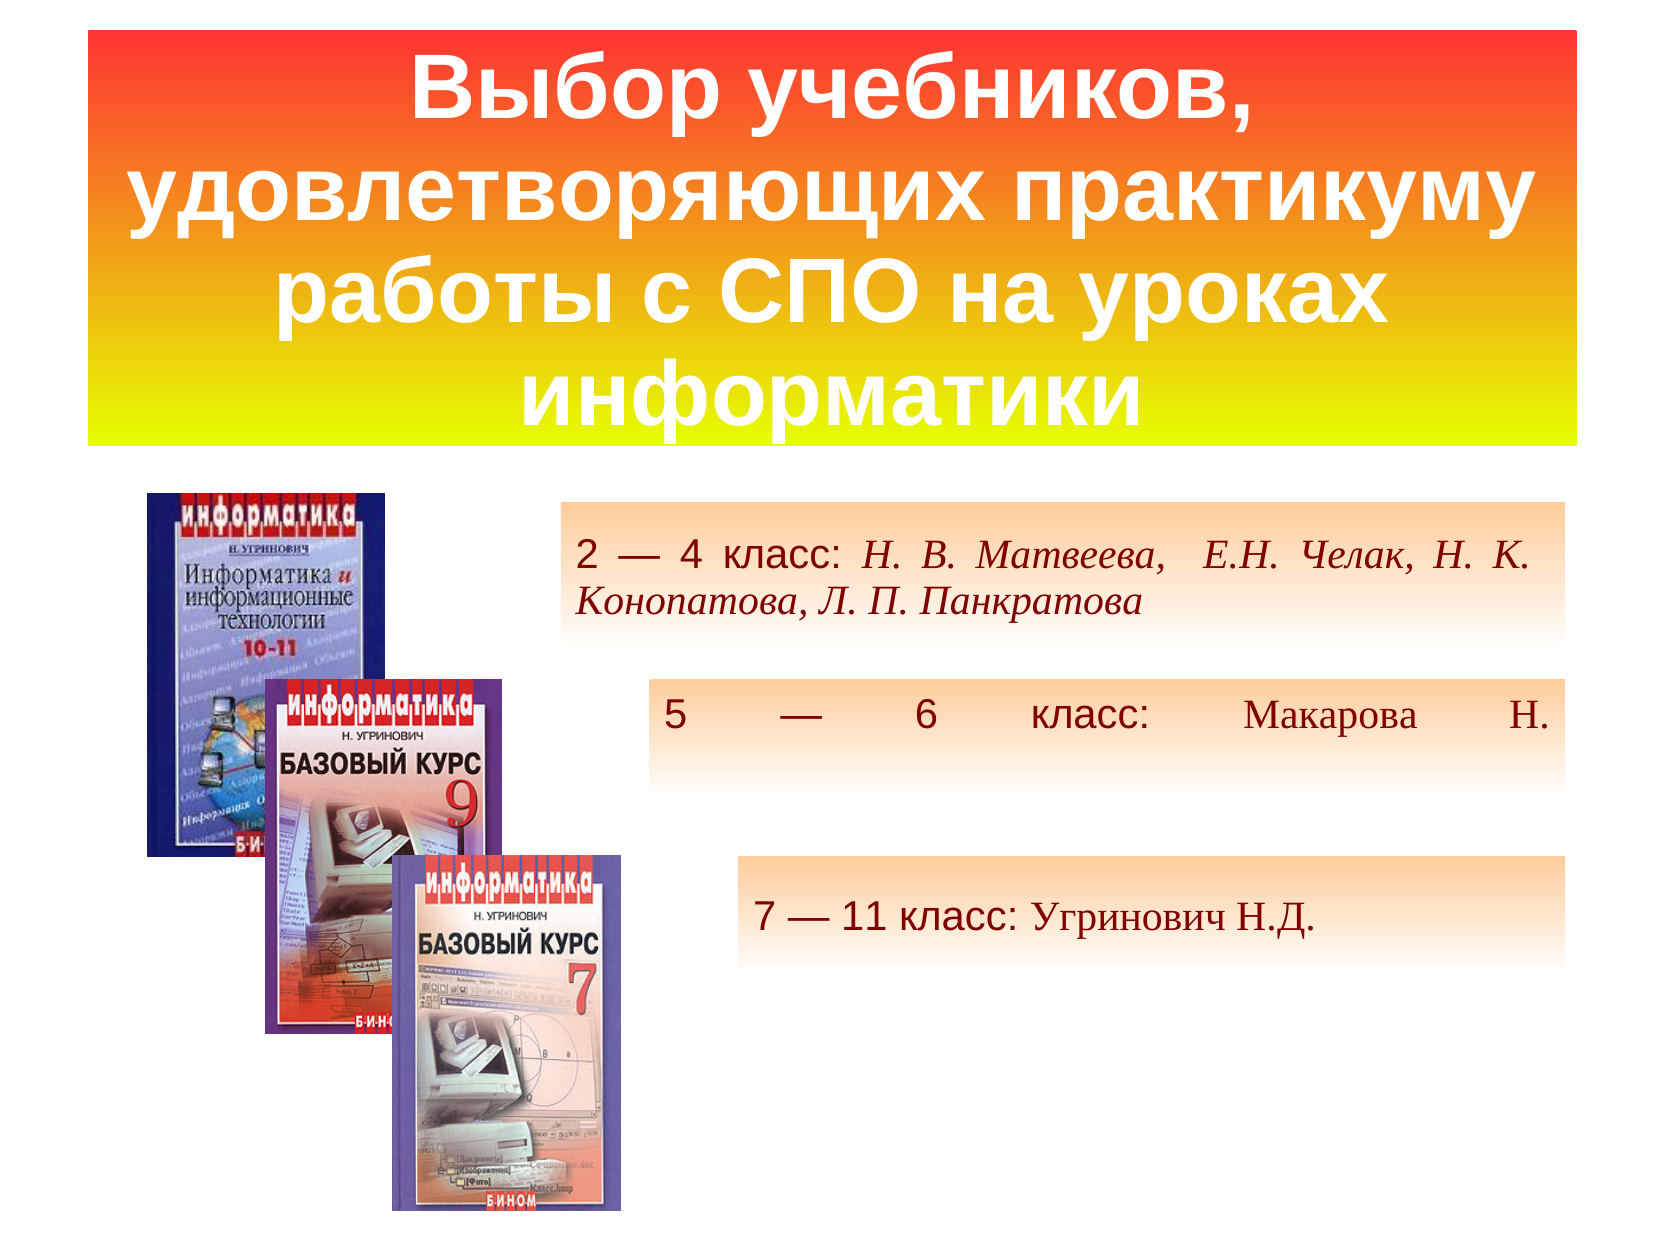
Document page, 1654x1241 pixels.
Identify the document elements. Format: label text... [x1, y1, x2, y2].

title Выбор учебников, удовлетворяющих практикуму работы с СПО на уроках информатики [88, 30, 1577, 446]
picture [147, 493, 621, 1211]
text_box 7 — 11 класс: Угринович Н.Д. [738, 856, 1566, 975]
text_box 2 — 4 класс: Н. В. Матвеева, Е.Н. Челак, Н. К. Конопатова, Л. П. Панкратова [560, 502, 1565, 650]
text_box 5 — 6 класс: Макарова Н. [649, 679, 1565, 798]
